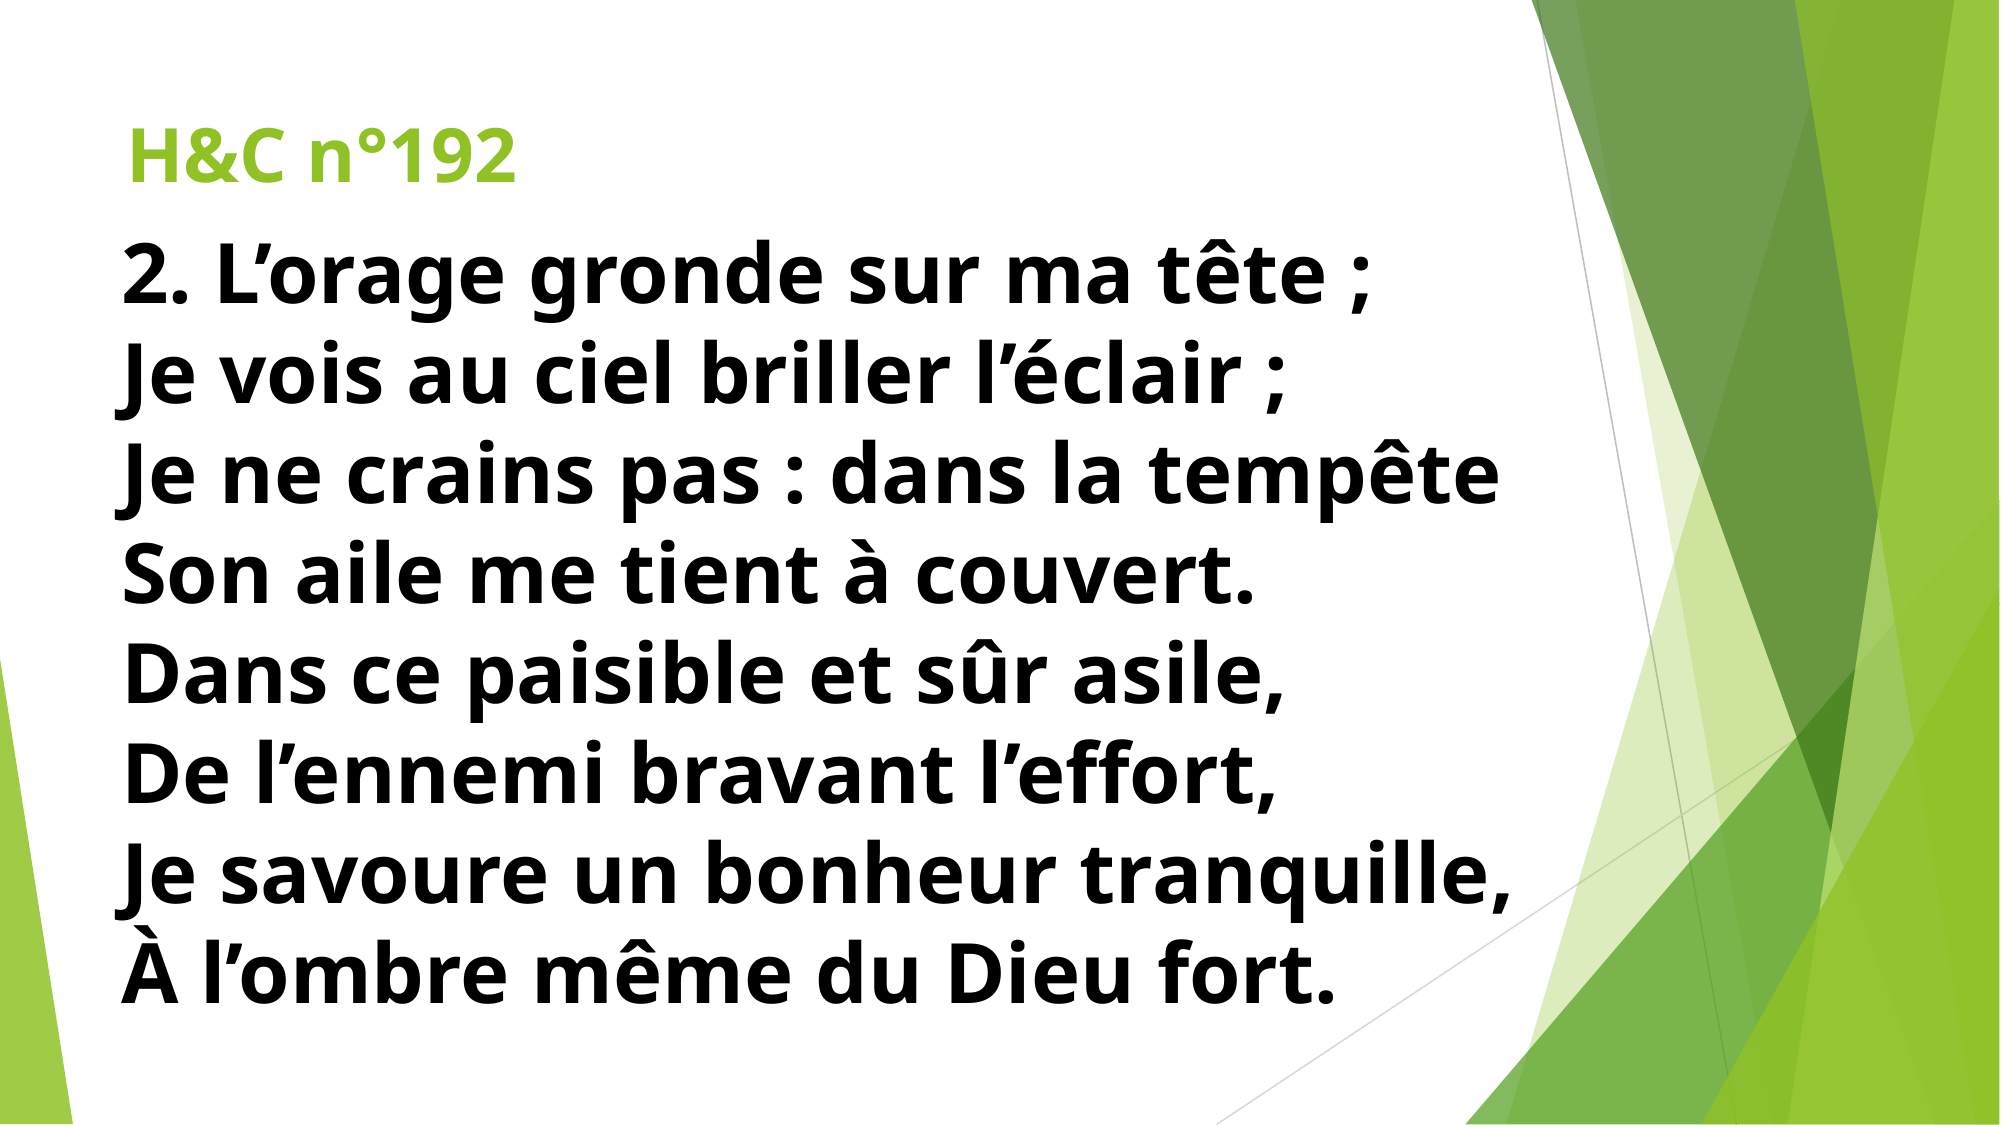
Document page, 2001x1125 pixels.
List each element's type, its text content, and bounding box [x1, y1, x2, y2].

text_box H&C n°192 [111, 99, 1522, 213]
text_box 2. L’orage gronde sur ma tête ; Je vois au ciel briller l’éclair ; Je ne crains pas : dans la tempête Son aile me tient à couvert. Dans ce paisible et sûr asile, De l’ennemi bravant l’effort, Je savoure un bonheur tranquille, À l’ombre même du Dieu fort. [106, 213, 1973, 1037]
